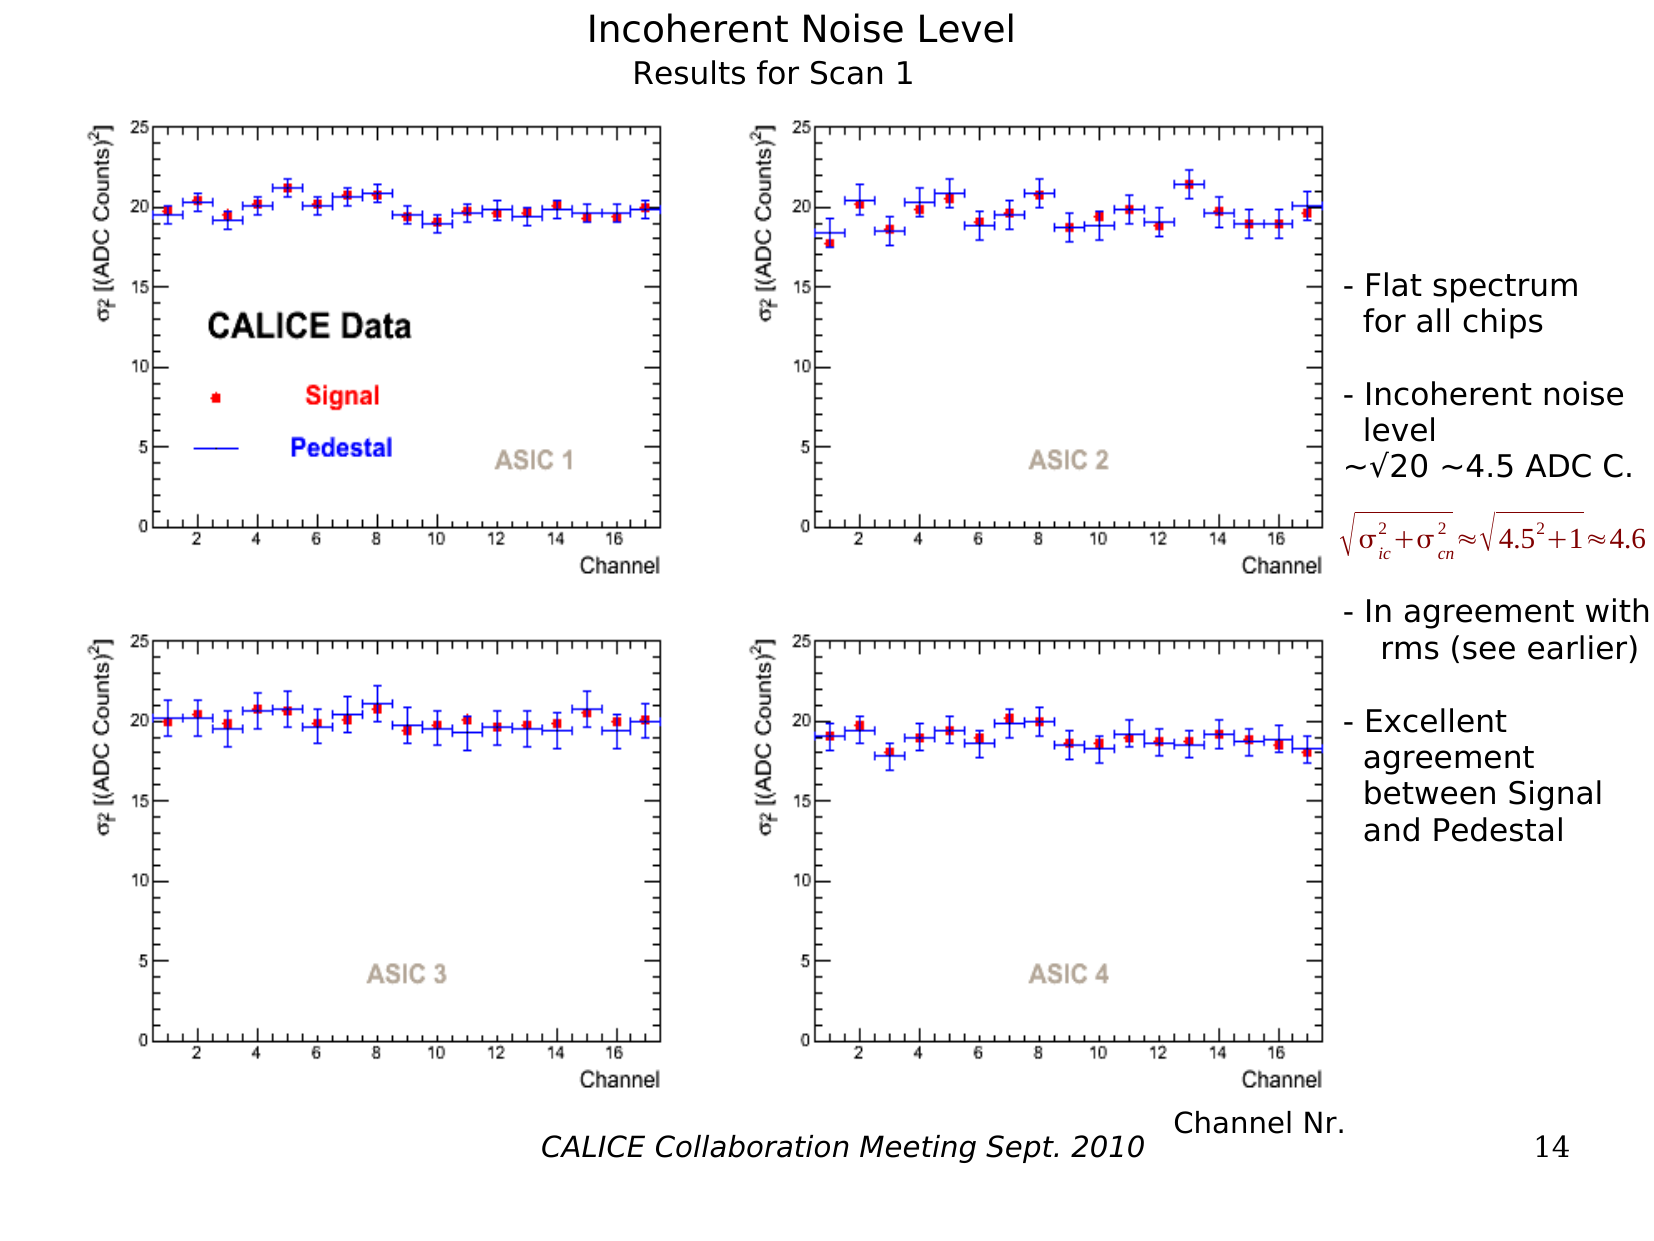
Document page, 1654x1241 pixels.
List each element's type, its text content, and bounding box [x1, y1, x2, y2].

text_box Results for Scan 1 [617, 48, 931, 100]
picture [46, 94, 1370, 1122]
text_box Incoherent Noise Level [572, 0, 1032, 59]
text_box - Flat spectrum for all chips - Incoherent noise level ~√20 ~4.5 ADC C. - In agreement with rms (see earlier) - Excellent agreement between Signal and Pedestal [1328, 187, 1653, 932]
text_box [1312, 366, 1328, 450]
text_box Channel Nr. [1158, 1099, 1362, 1149]
chart [1333, 510, 1653, 565]
